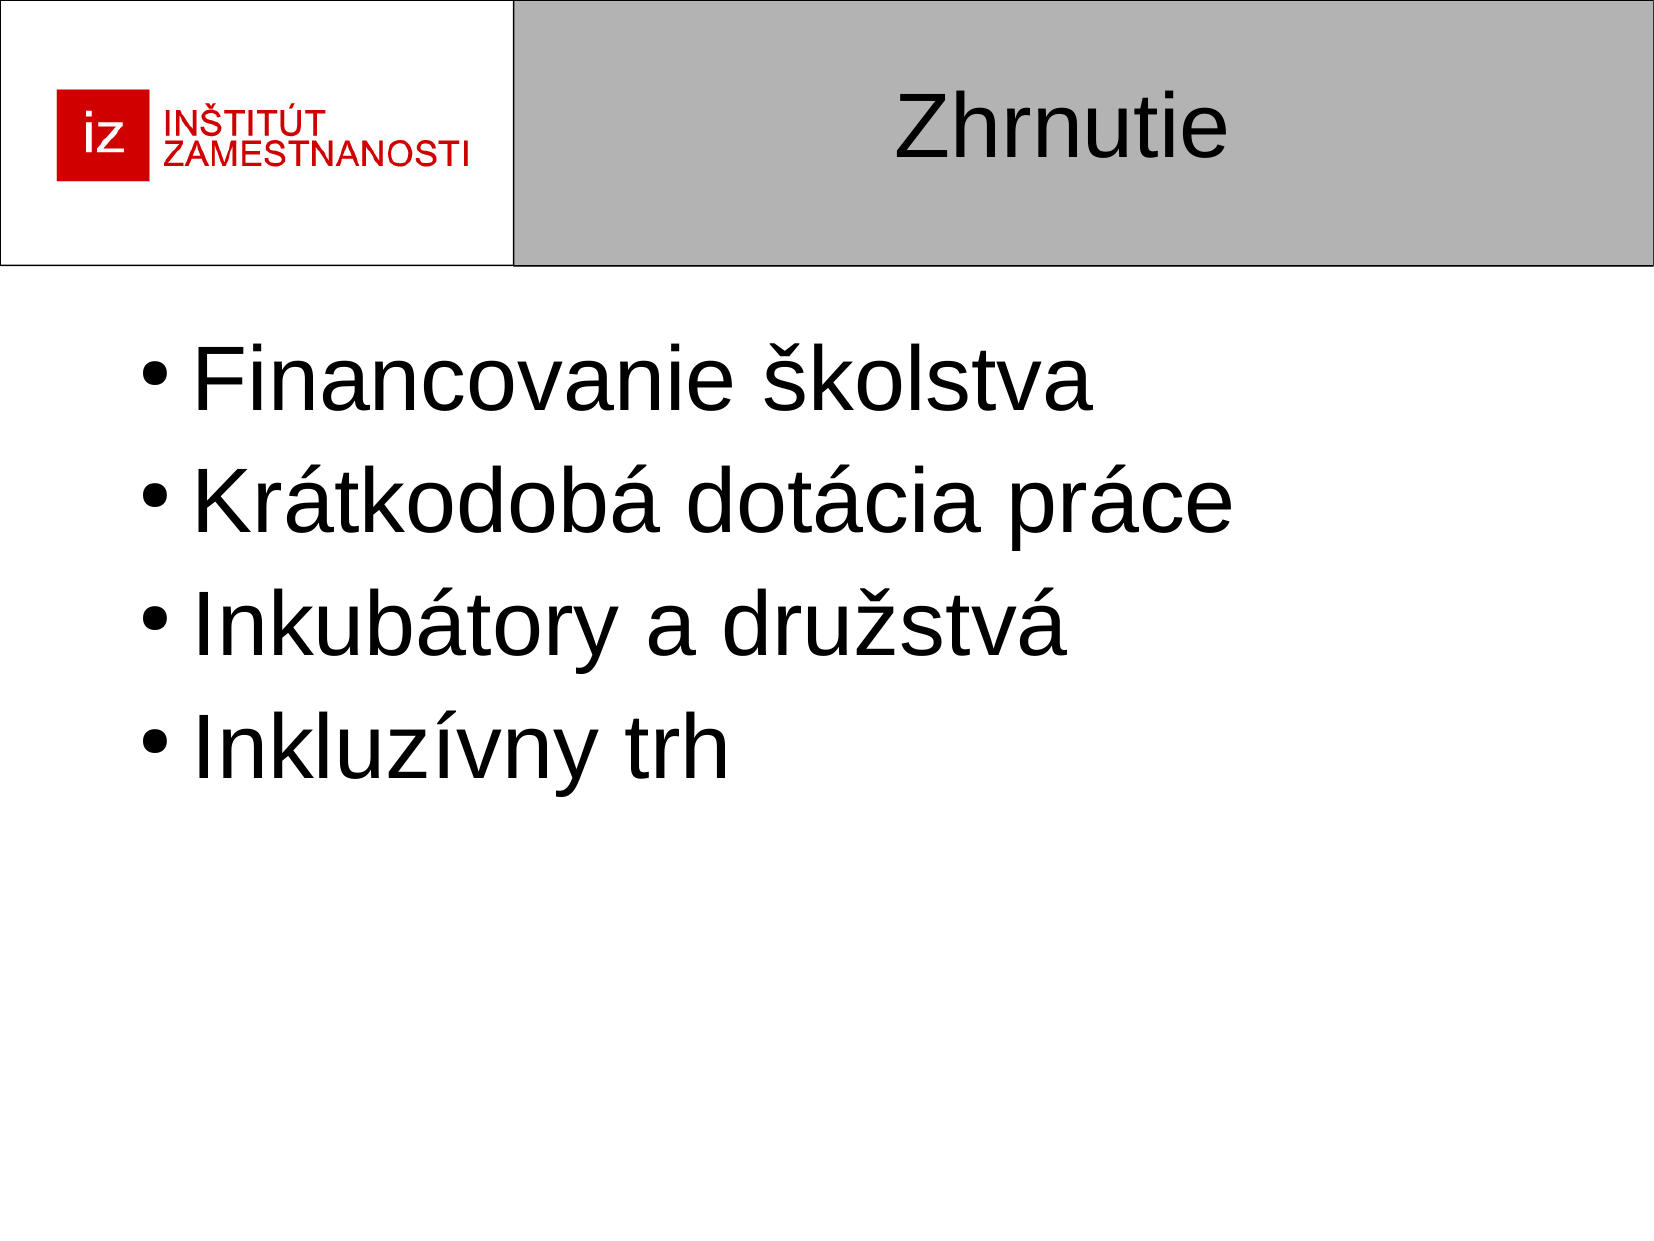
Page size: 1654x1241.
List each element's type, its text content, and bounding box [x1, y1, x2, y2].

picture [5, 8, 512, 257]
title Zhrnutie [561, 37, 1565, 229]
list Financovanie školstva Krátkodobá dotácia práce Inkubátory a družstvá Inkluzívny trh [121, 344, 1533, 1112]
